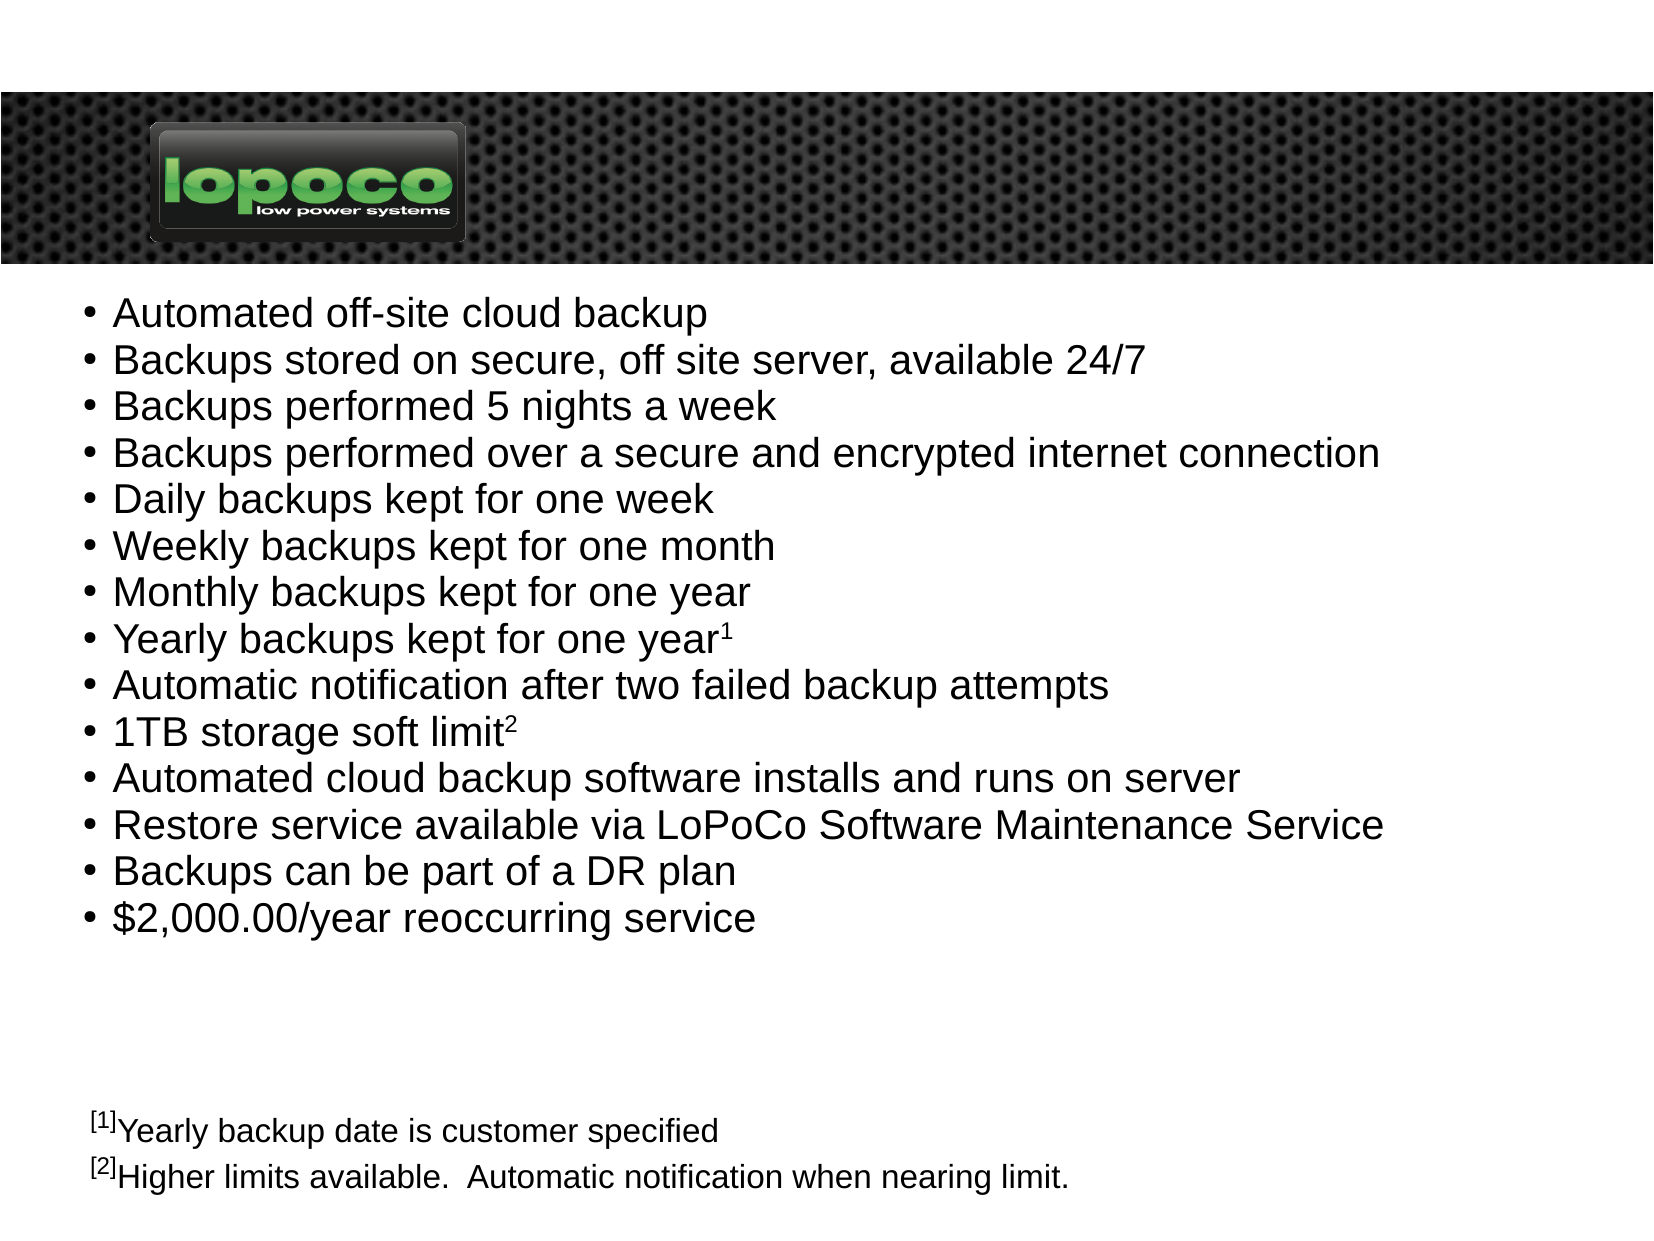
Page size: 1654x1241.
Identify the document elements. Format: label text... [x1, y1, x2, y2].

picture [1, 92, 1653, 265]
subtitle Automated off-site cloud backup Backups stored on secure, off site server, available 24/7 Backups performed 5 nights a week Backups performed over a secure and encrypted internet connection Daily backups kept for one week Weekly backups kept for one month Monthly backups kept for one year Yearly backups kept for one year1 Automatic notification after two failed backup attempts 1TB storage soft limit2 Automated cloud backup software installs and runs on server Restore service available via LoPoCo Software Maintenance Service Backups can be part of a DR plan $2,000.00/year reoccurring service [82, 290, 1538, 1021]
text_box [1]Yearly backup date is customer specified [2]Higher limits available. Automatic notification when nearing limit. [90, 960, 1546, 1198]
